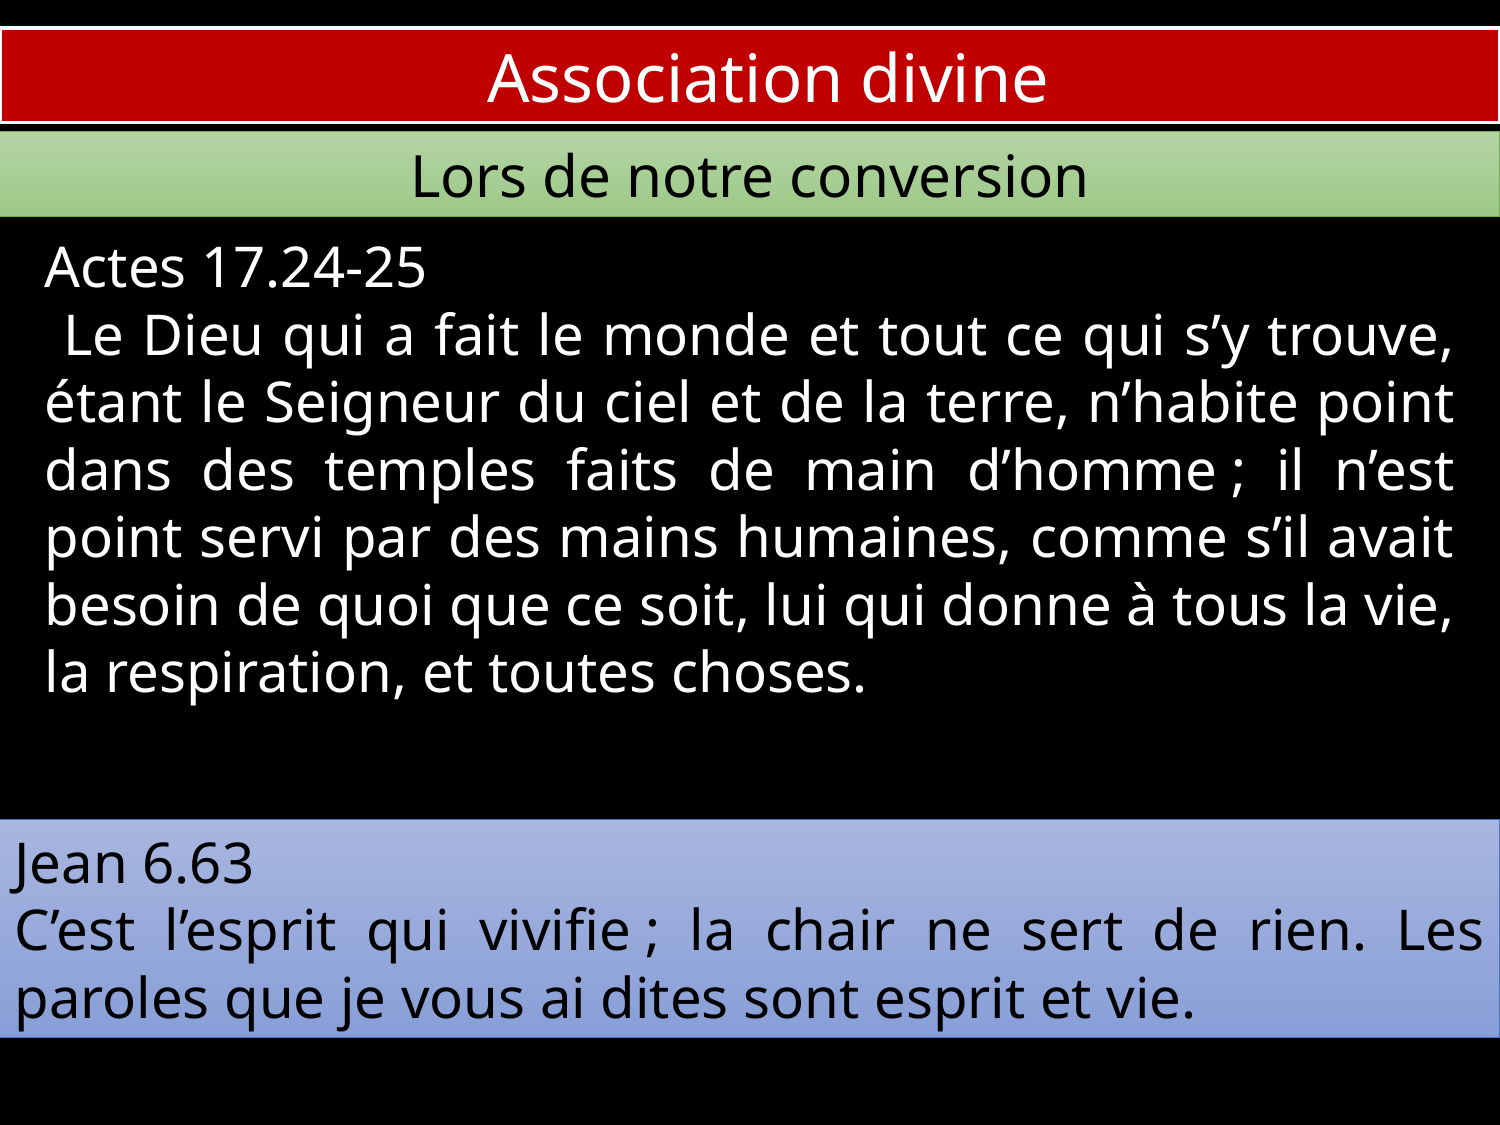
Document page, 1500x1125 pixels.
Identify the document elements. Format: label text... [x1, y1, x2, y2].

text_box Association divine [0, 27, 1500, 123]
text_box Jean 6.63 C’est l’esprit qui vivifie ; la chair ne sert de rien. Les paroles que je vous ai dites sont esprit et vie. [0, 819, 1500, 1038]
text_box Lors de notre conversion [0, 131, 1500, 217]
text_box Actes 17.24-25 Le Dieu qui a fait le monde et tout ce qui s’y trouve, étant le Seigneur du ciel et de la terre, n’habite point dans des temples faits de main d’homme ; il n’est point servi par des mains humaines, comme s’il avait besoin de quoi que ce soit, lui qui donne à tous la vie, la respiration, et toutes choses. [30, 224, 1470, 712]
